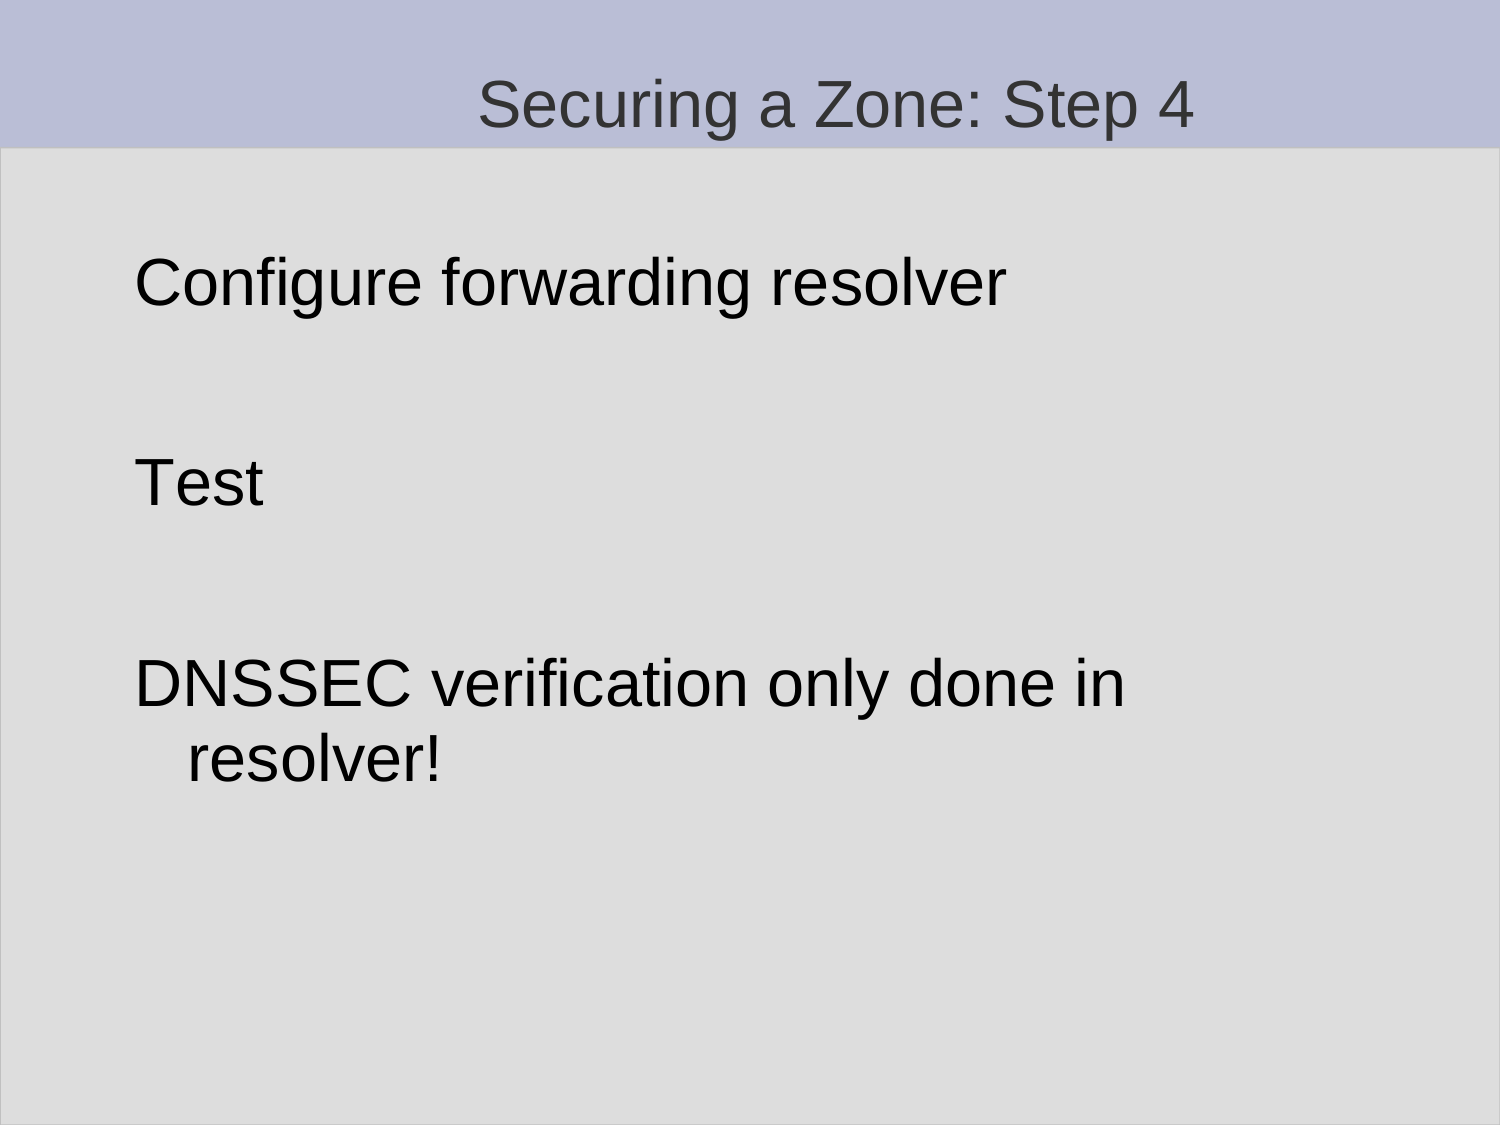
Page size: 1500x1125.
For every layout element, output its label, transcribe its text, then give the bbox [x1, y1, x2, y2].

title Securing a Zone: Step 4 [196, 52, 1477, 157]
list Configure forwarding resolver Test DNSSEC verification only done in resolver! [101, 237, 1397, 1004]
